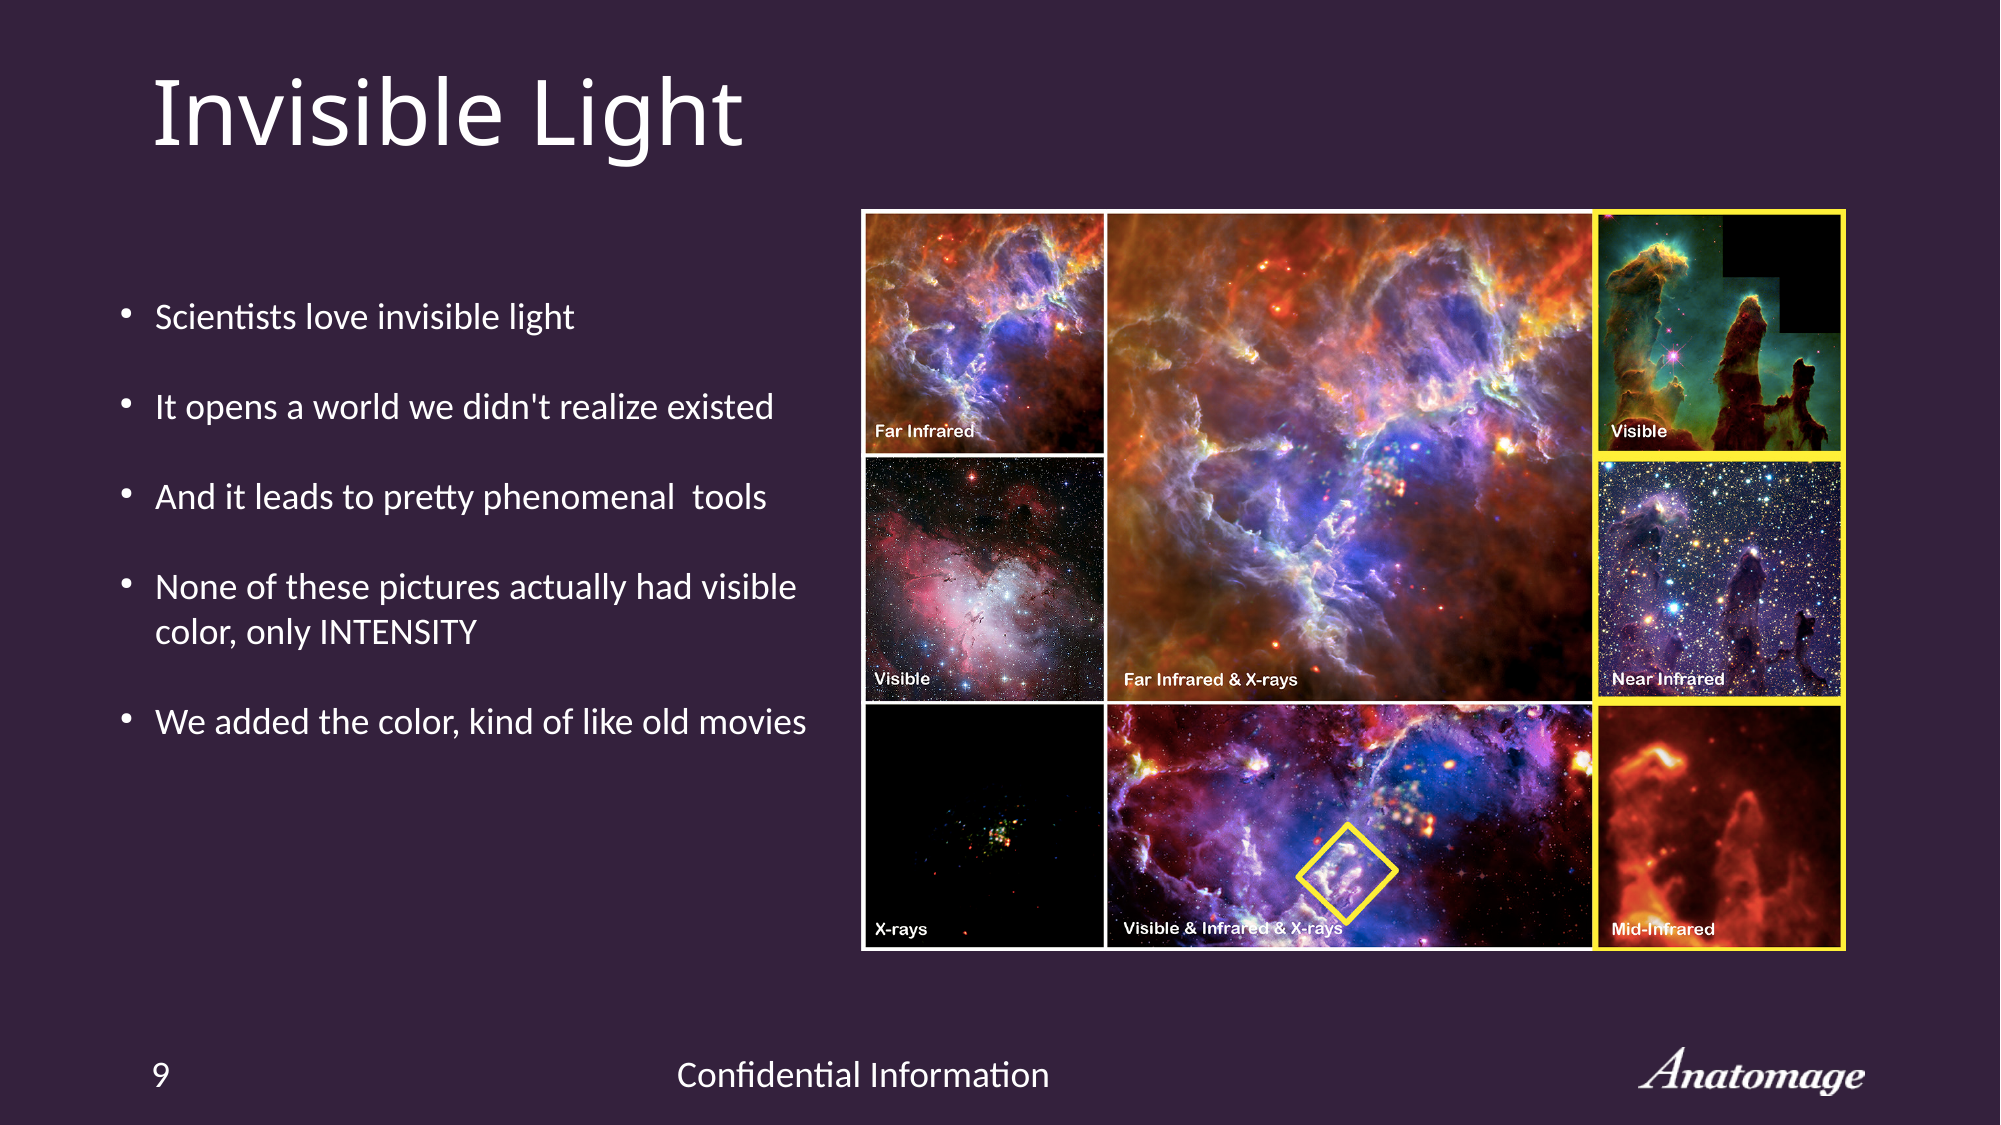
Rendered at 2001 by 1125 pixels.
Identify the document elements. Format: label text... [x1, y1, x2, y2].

picture [1638, 1047, 1865, 1096]
picture [861, 209, 1846, 951]
title Invisible Light [137, 60, 1863, 278]
slide_number 19 [136, 1042, 587, 1103]
text_box Scientists love invisible light It opens a world we didn't realize existed And it leads to pretty phenomenal tools None of these pictures actually had visible color, only INTENSITY We added the color, kind of like old movies [104, 283, 826, 931]
footer Confidential Information [662, 1042, 1338, 1103]
